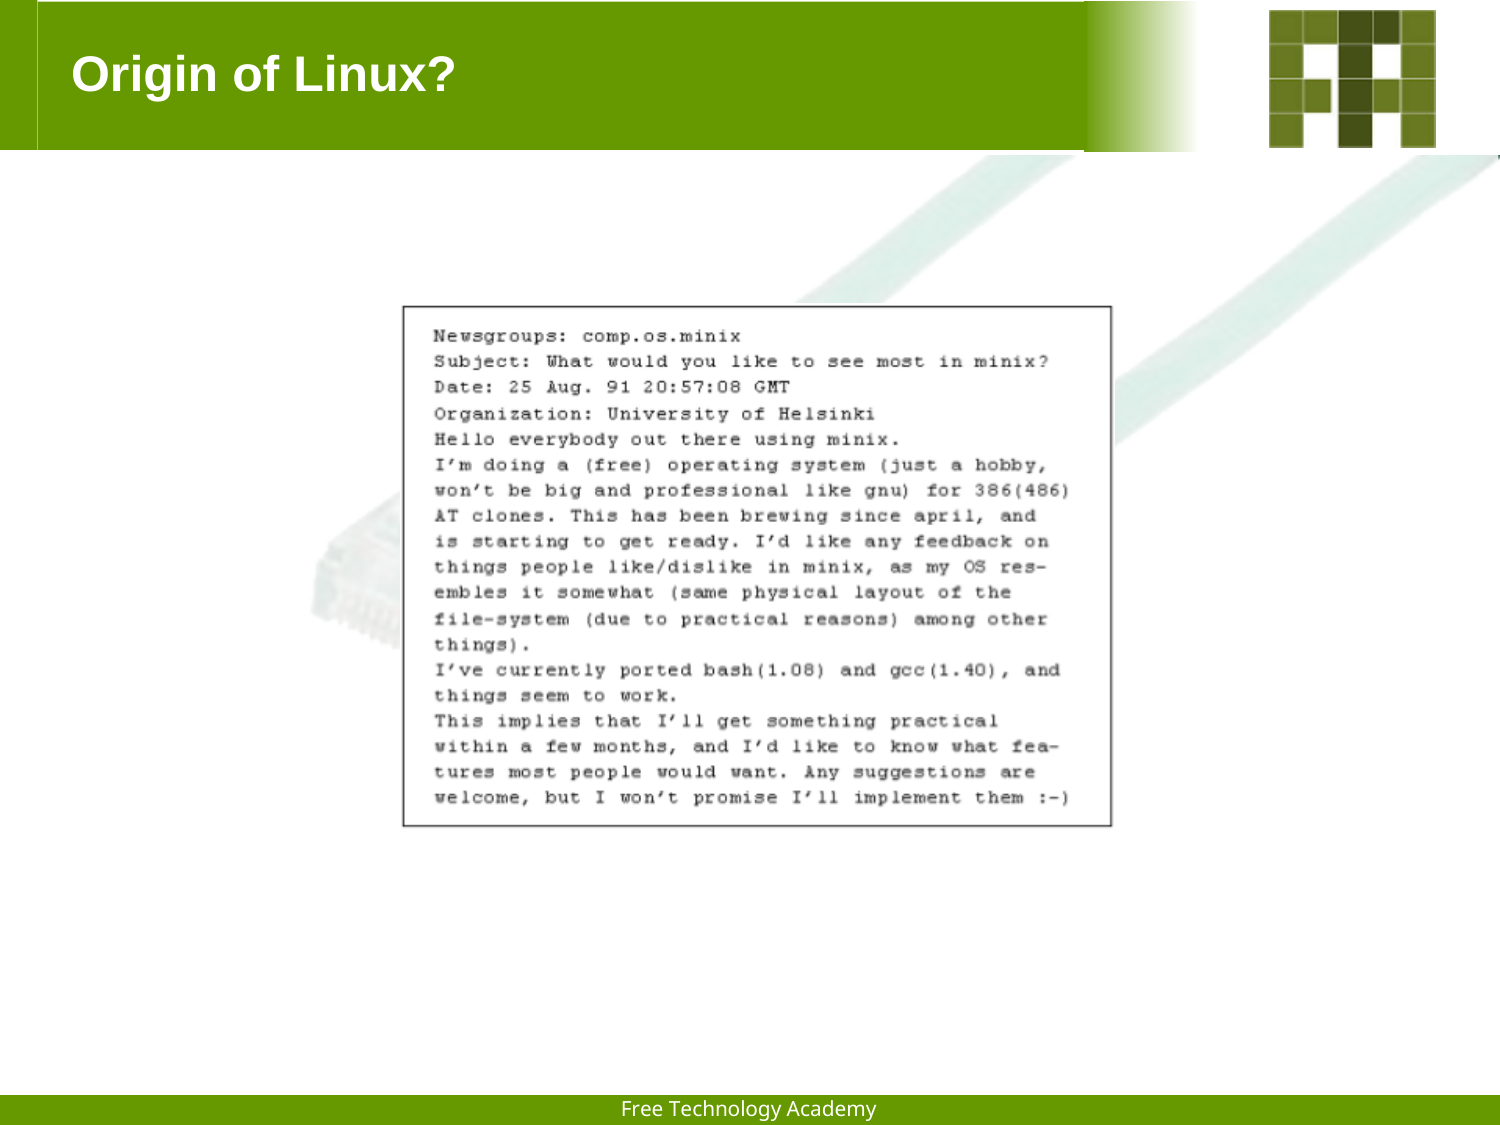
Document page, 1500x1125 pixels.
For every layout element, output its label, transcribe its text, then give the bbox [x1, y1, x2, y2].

title Origin of Linux? [56, 1, 1107, 152]
picture [400, 303, 1115, 830]
picture [1269, 10, 1436, 148]
